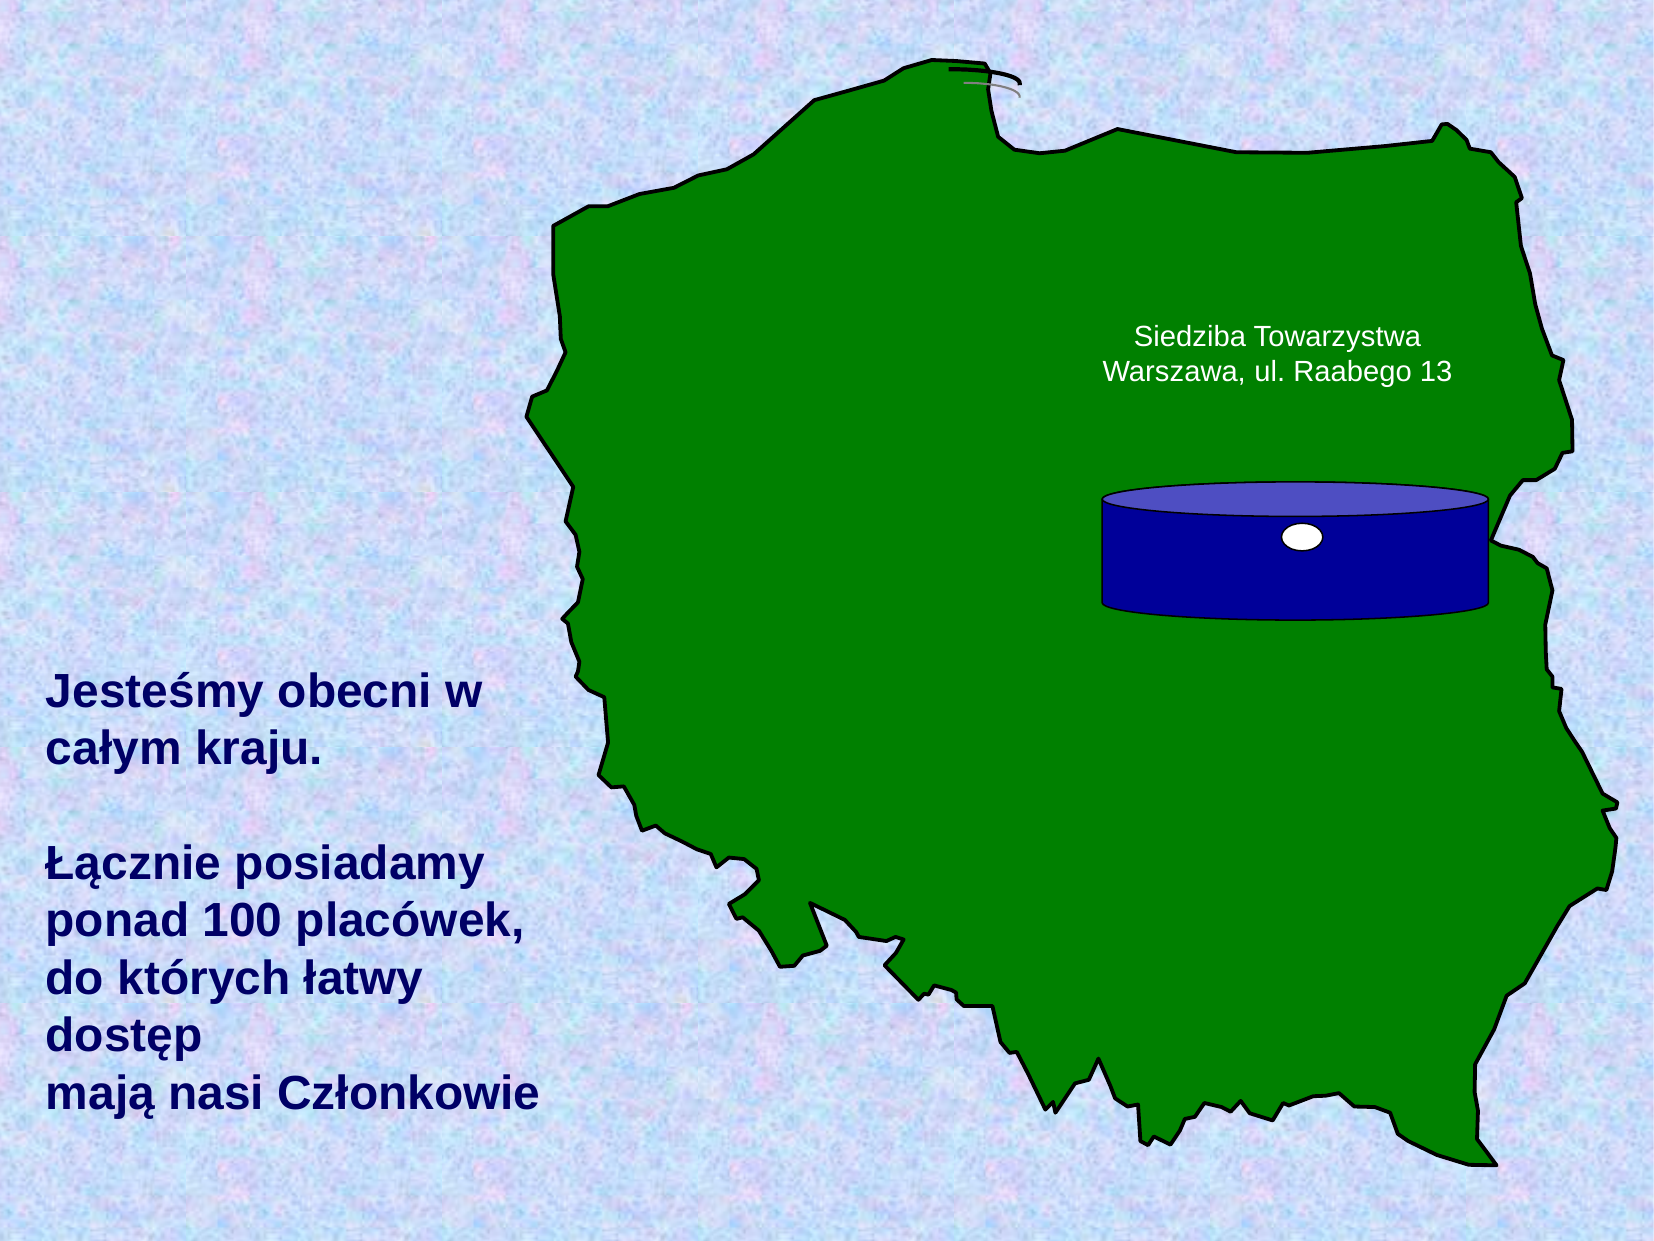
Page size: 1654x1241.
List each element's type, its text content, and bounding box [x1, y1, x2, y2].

text_box Jesteśmy obecni w całym kraju. Łącznie posiadamy ponad 100 placówek, do których łatwy dostęp mają nasi Członkowie [30, 651, 582, 1127]
picture [0, 0, 1654, 1241]
text_box Siedziba Towarzystwa Warszawa, ul. Raabego 13 [1087, 309, 1468, 431]
text_box [1102, 500, 1489, 621]
chart [520, 54, 1624, 1171]
